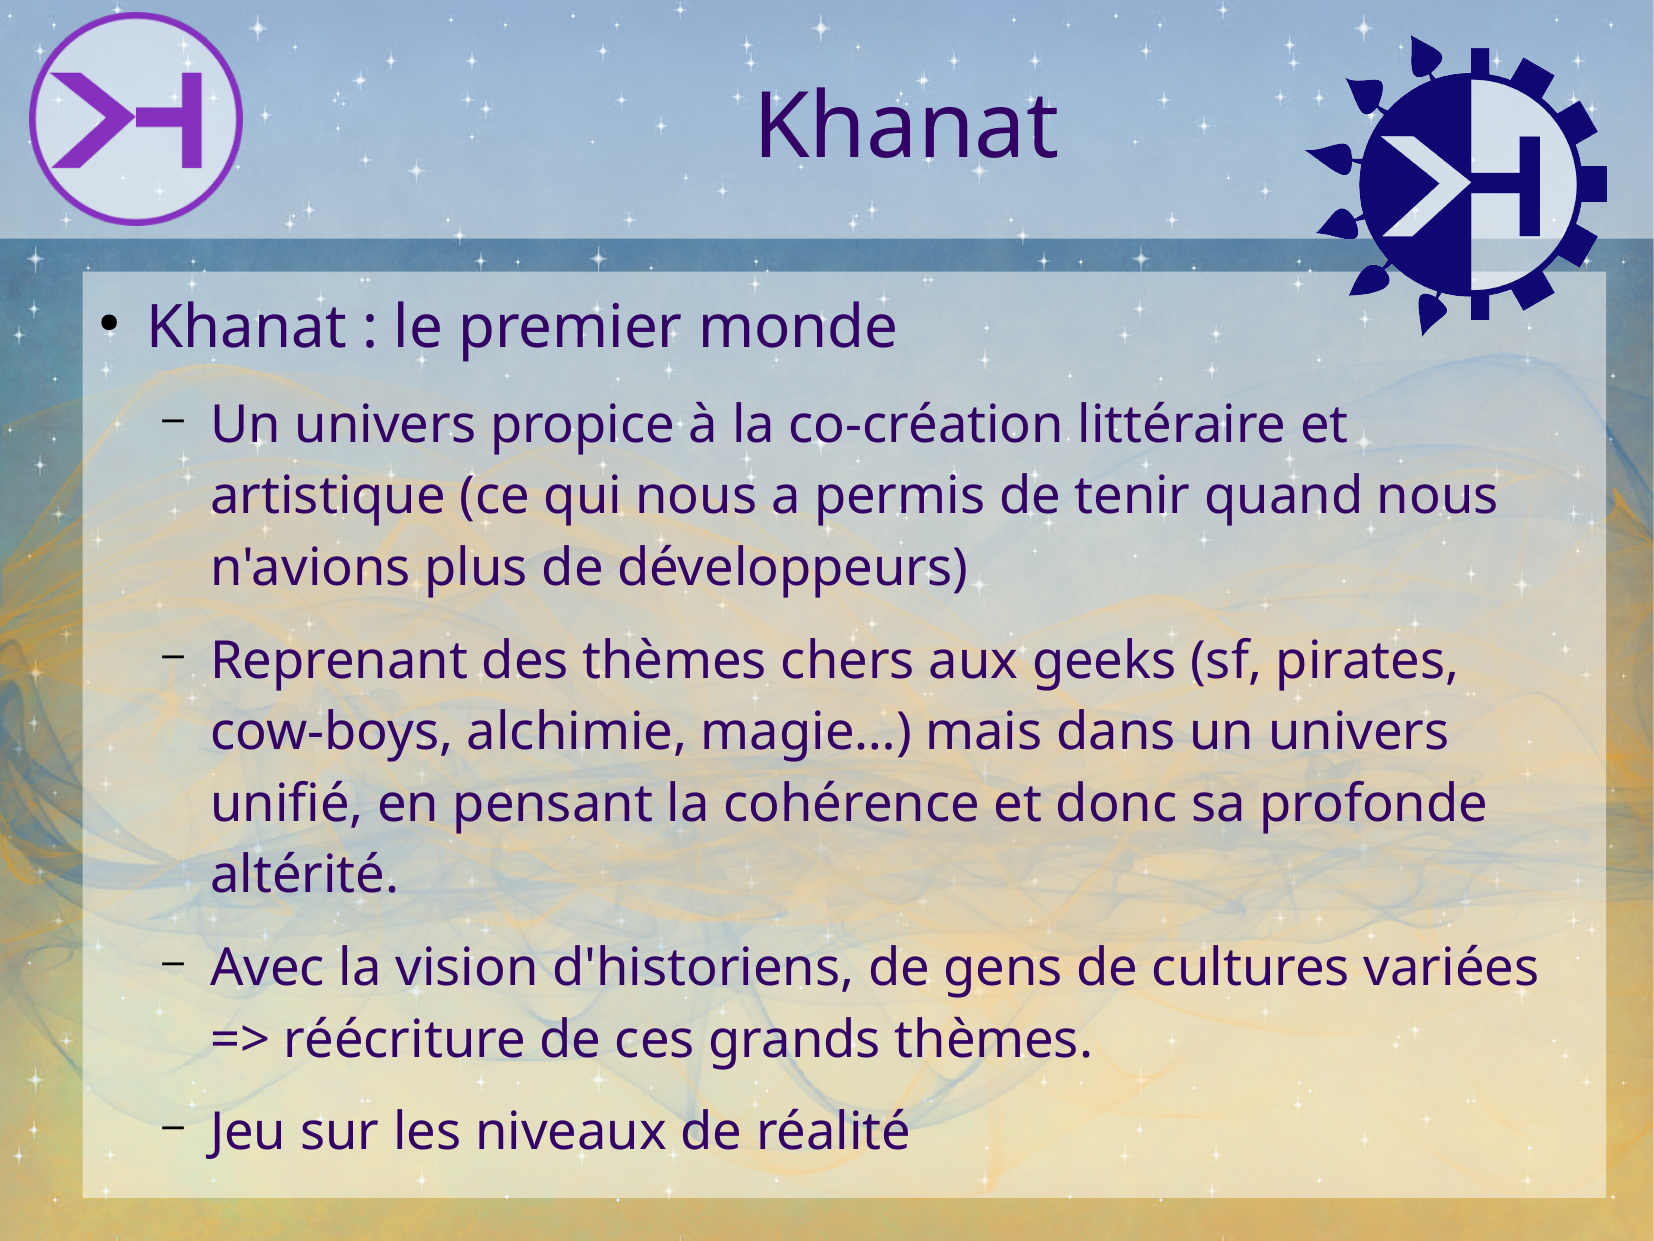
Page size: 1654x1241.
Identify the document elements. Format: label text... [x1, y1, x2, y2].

title Khanat [242, 18, 1571, 226]
picture [29, 12, 243, 226]
list Khanat : le premier monde Un univers propice à la co-création littéraire et artistique (ce qui nous a permis de tenir quand nous n'avions plus de développeurs) Reprenant des thèmes chers aux geeks (sf, pirates, cow-boys, alchimie, magie…) mais dans un univers unifié, en pensant la cohérence et donc sa profonde altérité. Avec la vision d'historiens, de gens de cultures variées => réécriture de ces grands thèmes. Jeu sur les niveaux de réalité [82, 283, 1560, 1175]
picture [0, 35, 1654, 1241]
